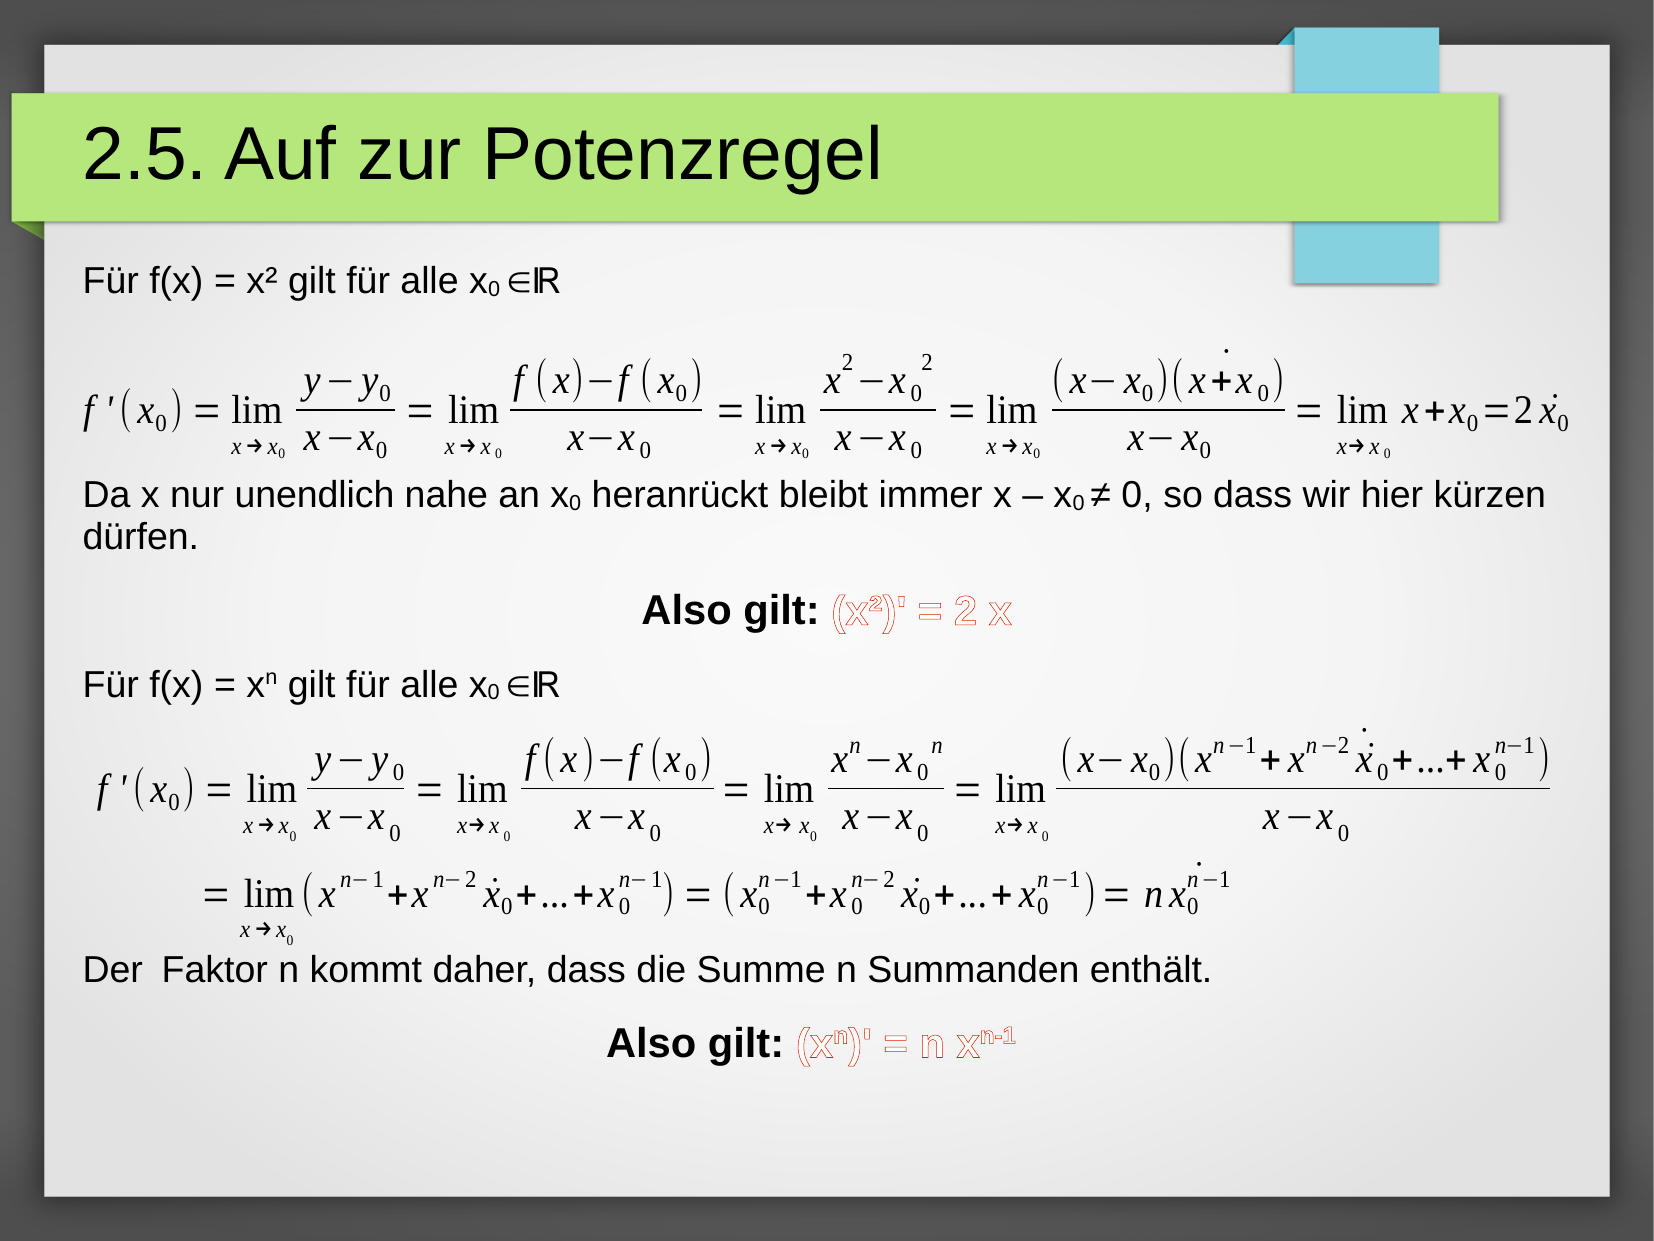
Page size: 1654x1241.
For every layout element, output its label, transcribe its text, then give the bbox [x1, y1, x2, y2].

chart [82, 726, 1571, 846]
chart [183, 861, 1245, 948]
list Für f(x) = x² gilt für alle x0 ∈ℝ Da x nur unendlich nahe an x0 heranrückt bleibt immer x – x0 ≠ 0, so dass wir hier kürzen dürfen. Also gilt: (x²)' = 2 x Für f(x) = xn gilt für alle x0 ∈ℝ Der Faktor n kommt daher, dass die Summe n Summanden enthält. Also gilt: (xn)' = n xn-1 [82, 846, 1571, 1087]
title 2.5. Auf zur Potenzregel [82, 94, 1264, 213]
picture [0, 0, 1654, 1241]
list Für f(x) = x² gilt für alle x0 ∈ℝ Da x nur unendlich nahe an x0 heranrückt bleibt immer x – x0 ≠ 0, so dass wir hier kürzen dürfen. Also gilt: (x²)' = 2 x Für f(x) = xn gilt für alle x0 ∈ℝ Der Faktor n kommt daher, dass die Summe n Summanden enthält. Also gilt: (xn)' = n xn-1 [82, 259, 1571, 347]
list Für f(x) = x² gilt für alle x0 ∈ℝ Da x nur unendlich nahe an x0 heranrückt bleibt immer x – x0 ≠ 0, so dass wir hier kürzen dürfen. Also gilt: (x²)' = 2 x Für f(x) = xn gilt für alle x0 ∈ℝ Der Faktor n kommt daher, dass die Summe n Summanden enthält. Also gilt: (xn)' = n xn-1 [82, 466, 1571, 726]
chart [68, 347, 1585, 466]
